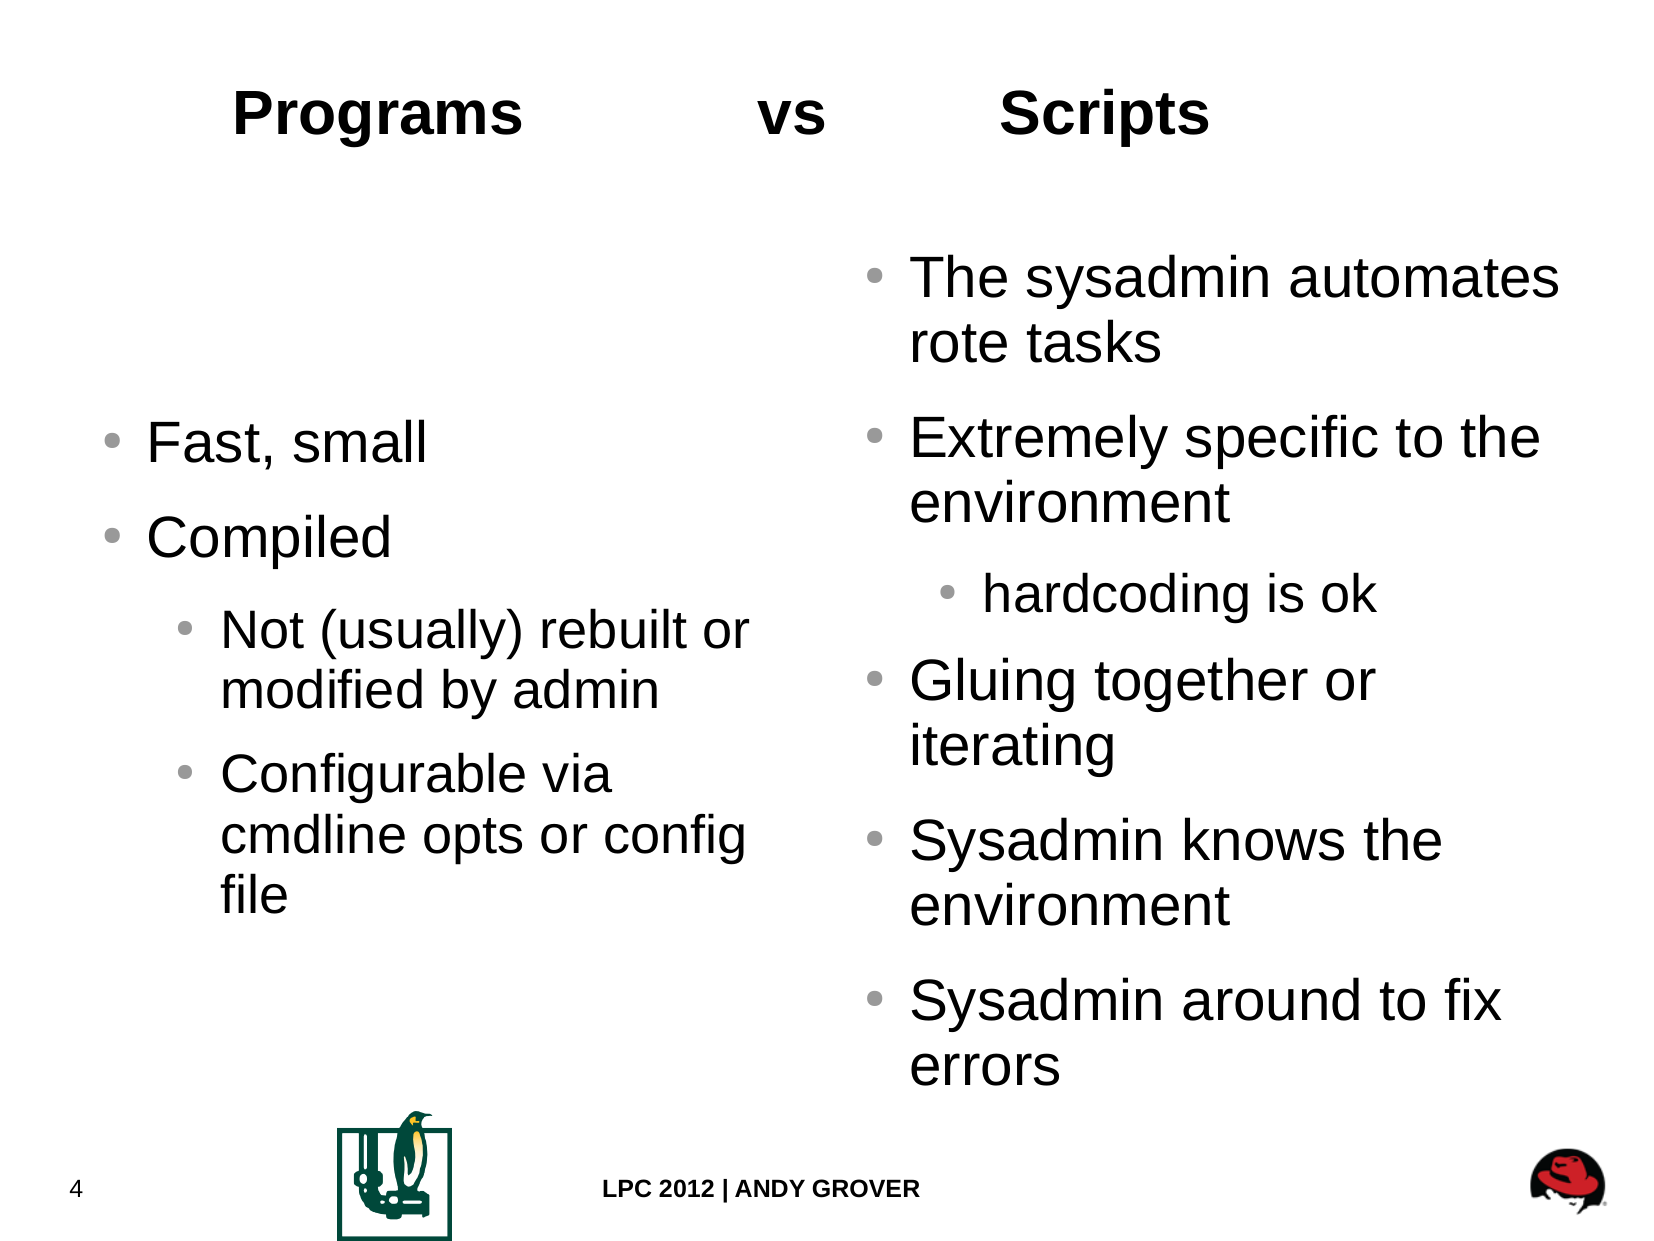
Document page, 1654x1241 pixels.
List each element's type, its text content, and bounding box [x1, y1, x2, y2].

picture [337, 1111, 452, 1241]
picture [1529, 1146, 1613, 1224]
list Fast, small Compiled Not (usually) rebuilt or modified by admin Configurable via cmdline opts or config file [86, 410, 814, 926]
title Programs vs Scripts [82, 37, 1576, 188]
list The sysadmin automates rote tasks Extremely specific to the environment hardcoding is ok Gluing together or iterating Sysadmin knows the environment Sysadmin around to fix errors [849, 244, 1576, 1098]
